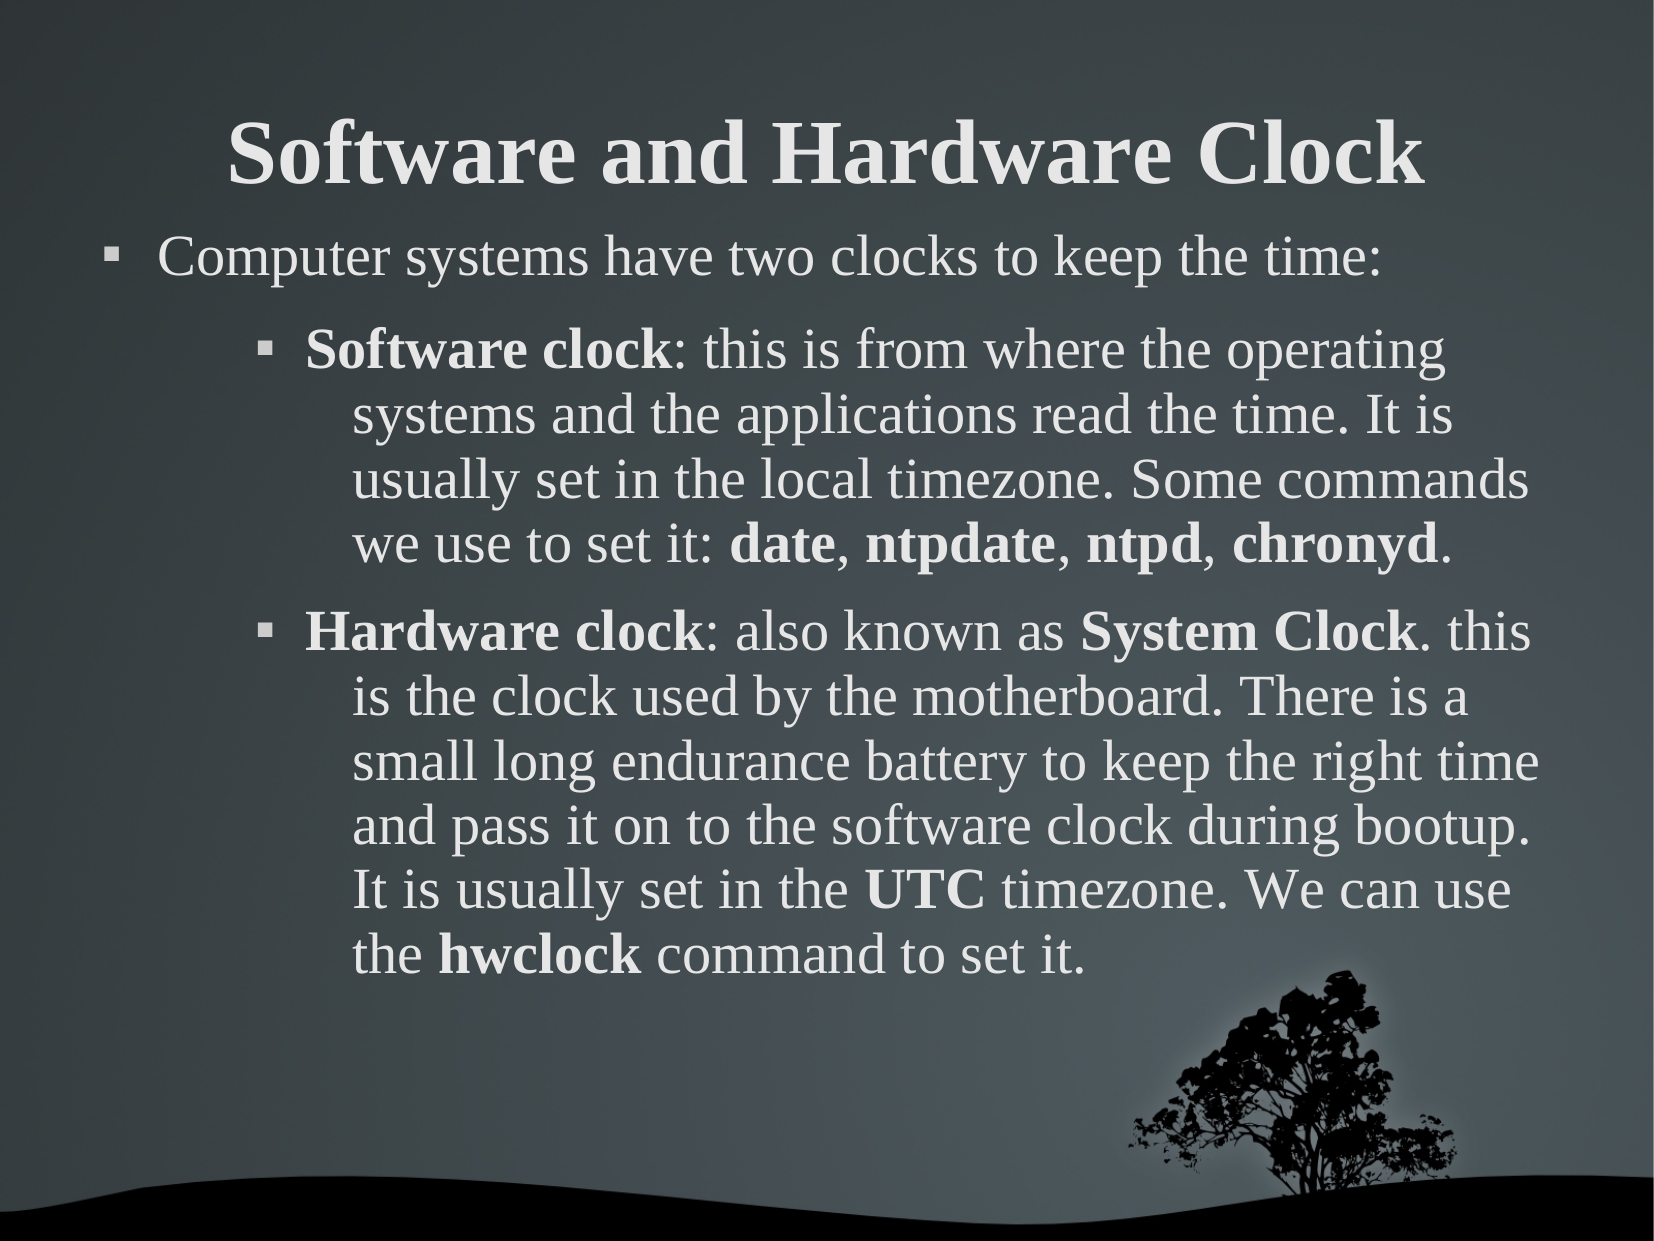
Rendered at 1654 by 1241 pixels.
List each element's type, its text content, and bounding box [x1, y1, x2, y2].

list Computer systems have two clocks to keep the time: Software clock: this is from where the operating systems and the applications read the time. It is usually set in the local timezone. Some commands we use to set it: date, ntpdate, ntpd, chronyd. Hardware clock: also known as System Clock. this is the clock used by the motherboard. There is a small long endurance battery to keep the right time and pass it on to the software clock during bootup. It is usually set in the UTC timezone. We can use the hwclock command to set it. [69, 222, 1558, 1225]
picture [0, 0, 1654, 1241]
title Software and Hardware Clock [82, 49, 1571, 257]
